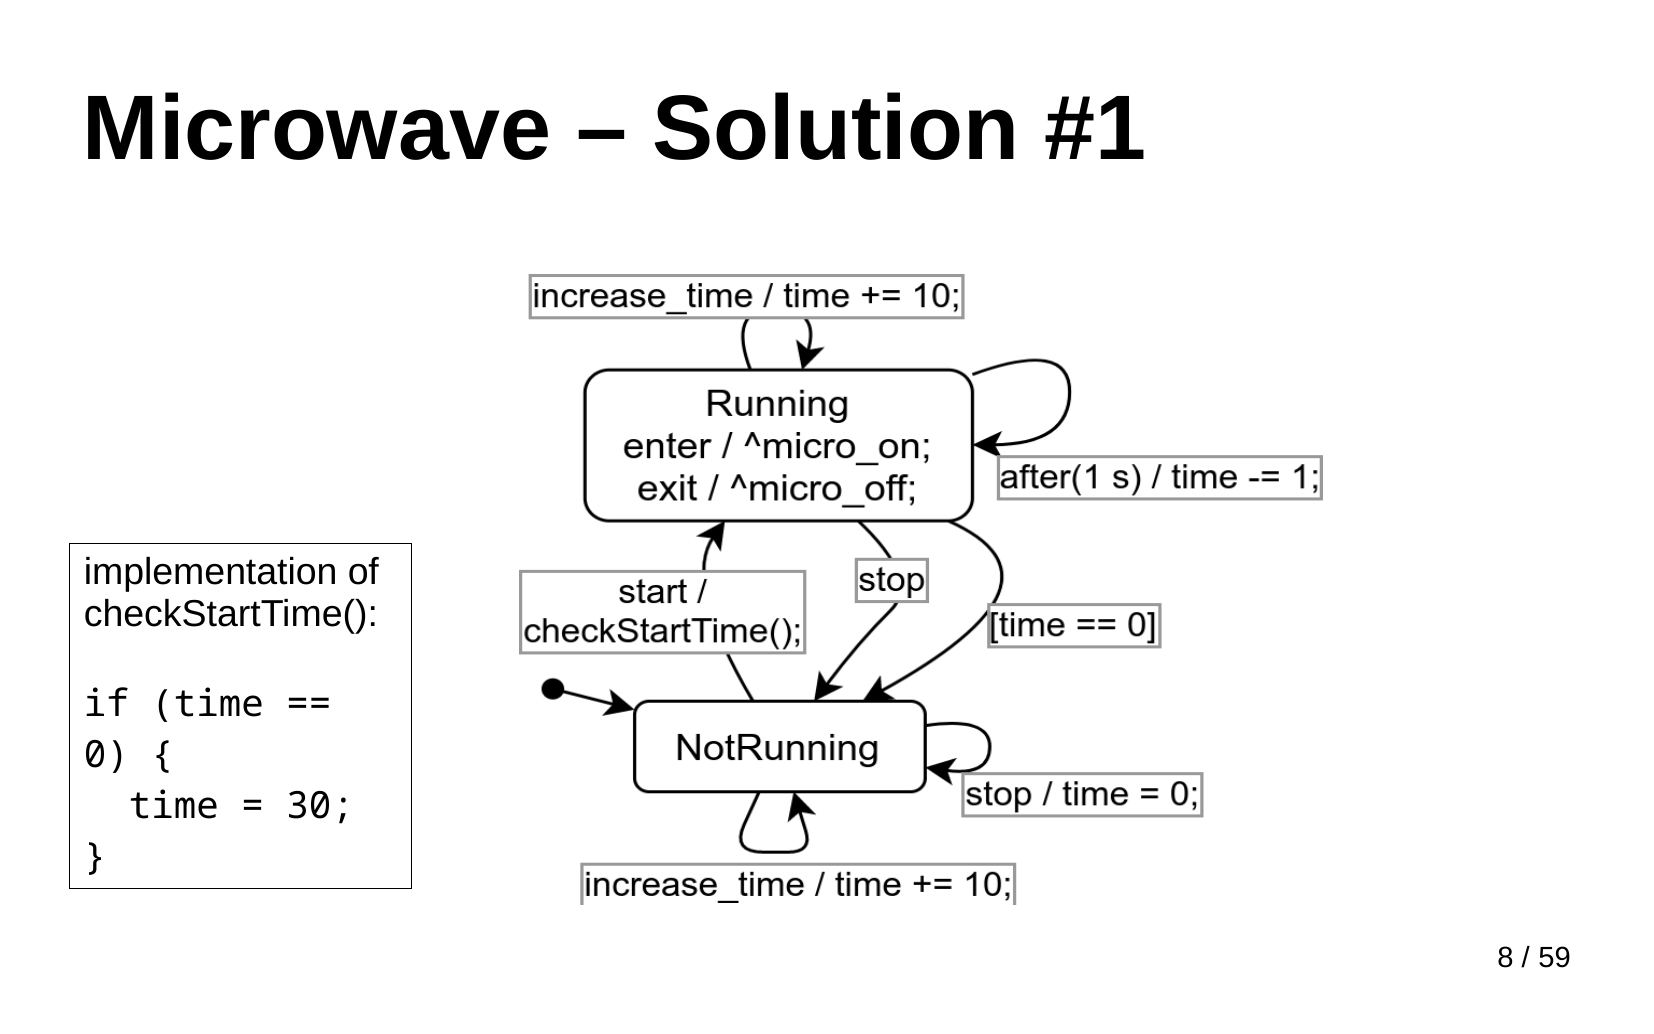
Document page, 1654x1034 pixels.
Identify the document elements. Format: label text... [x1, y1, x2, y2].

title Microwave – Solution #1 [82, 41, 1571, 214]
picture [519, 271, 1323, 905]
text_box implementation of checkStartTime(): if (time == 0) { time = 30; } [69, 543, 412, 827]
